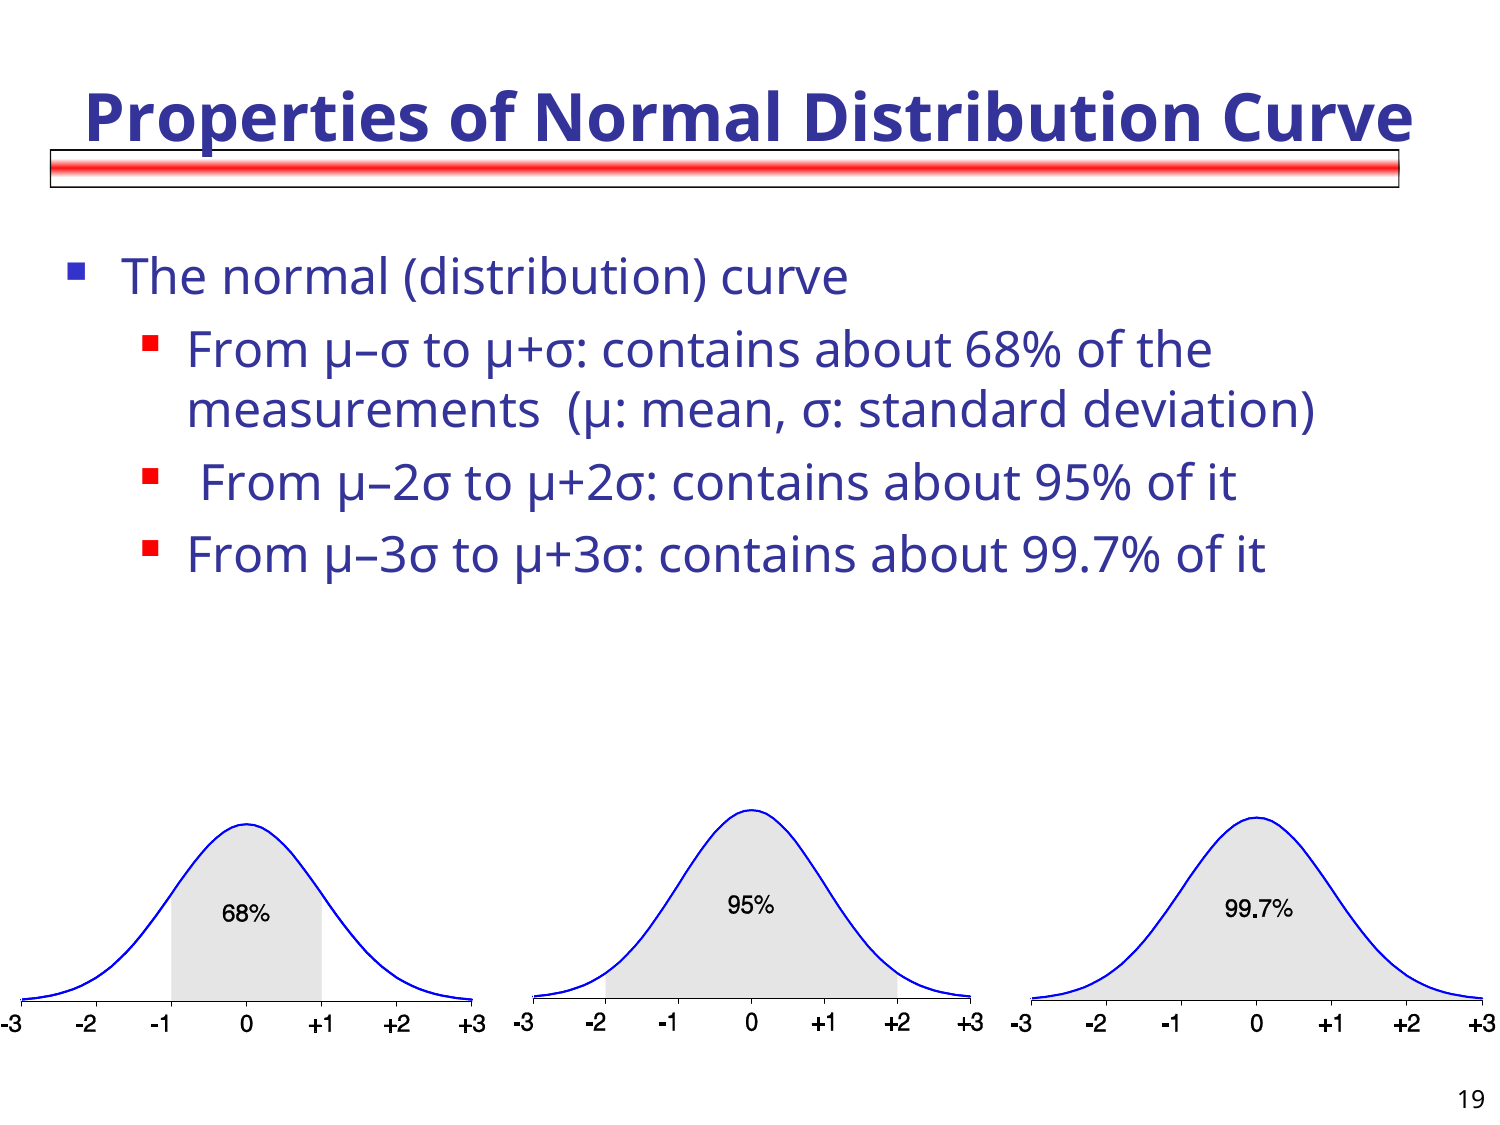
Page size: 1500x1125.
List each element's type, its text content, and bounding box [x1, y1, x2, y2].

list The normal (distribution) curve From μ–σ to μ+σ: contains about 68% of the measurements (μ: mean, σ: standard deviation) From μ–2σ to μ+2σ: contains about 95% of it From μ–3σ to μ+3σ: contains about 99.7% of it [50, 237, 1476, 784]
text_box <number> [1187, 1062, 1500, 1125]
text_box [512, 611, 988, 1037]
title Properties of Normal Distribution Curve [0, 0, 1500, 163]
picture [1010, 624, 1500, 1038]
text_box [0, 637, 490, 1038]
